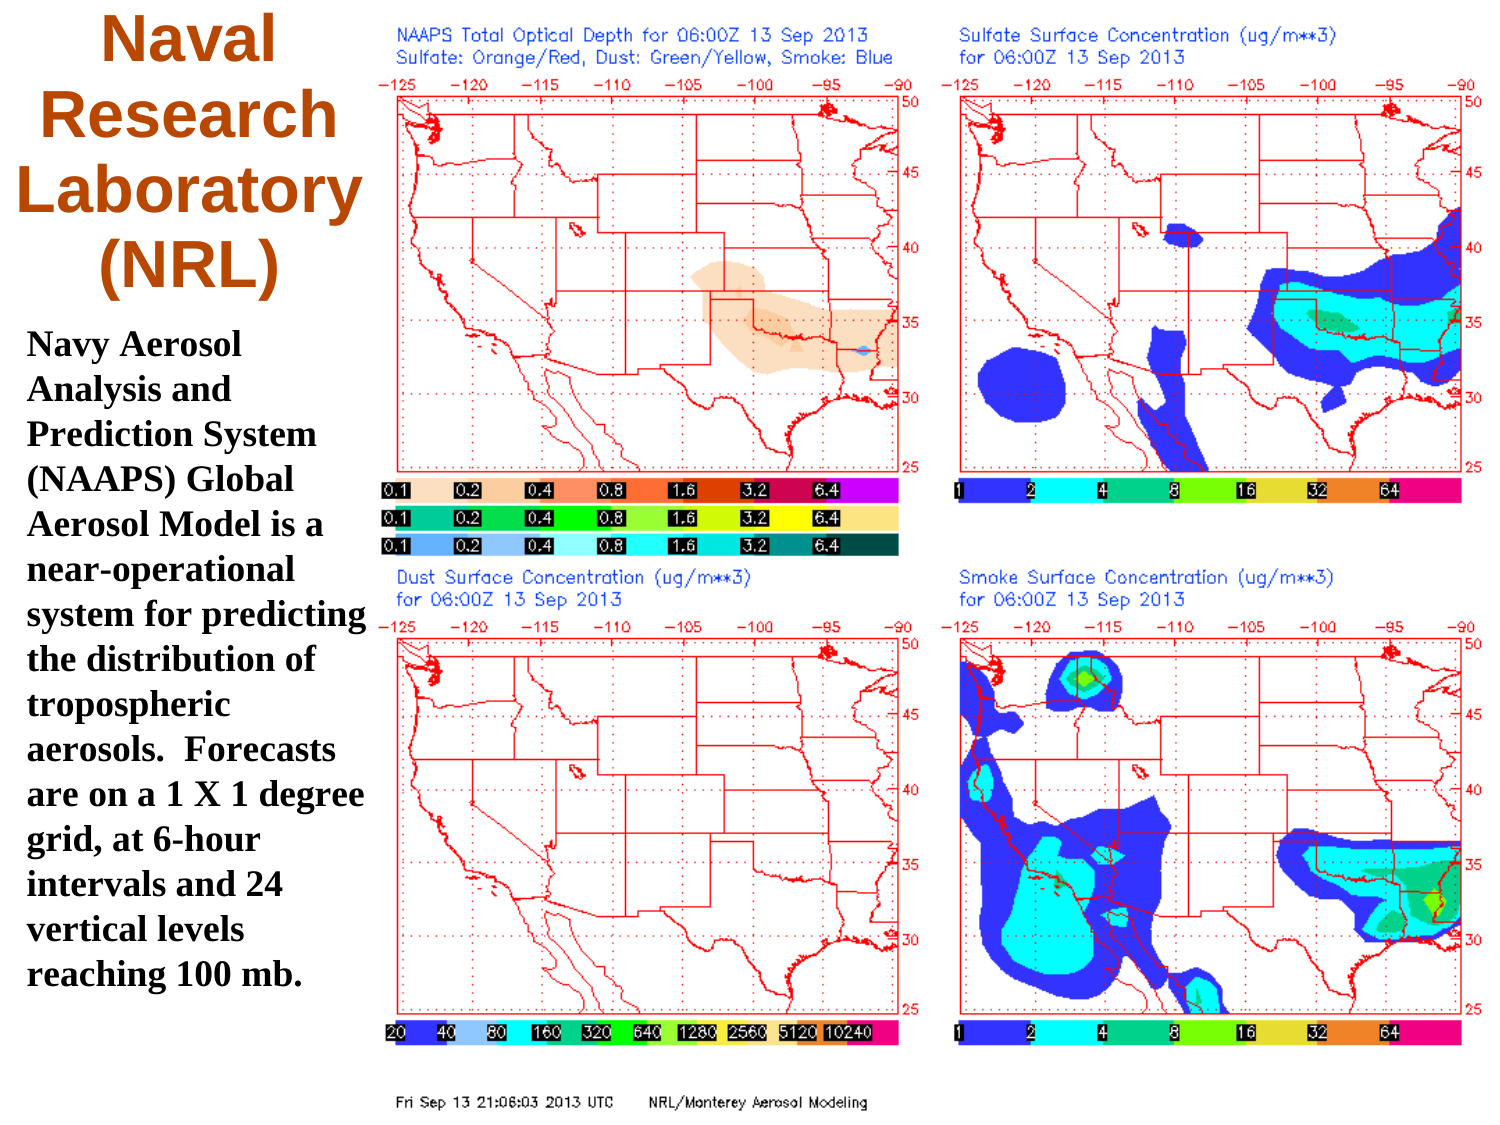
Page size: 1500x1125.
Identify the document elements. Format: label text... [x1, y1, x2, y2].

picture [372, 0, 1498, 1125]
text_box Naval Research Laboratory (NRL) [7, 1, 372, 303]
text_box Navy Aerosol Analysis and Prediction System (NAAPS) Global Aerosol Model is a near-operational system for predicting the distribution of tropospheric aerosols. Forecasts are on a 1 X 1 degree grid, at 6-hour intervals and 24 vertical levels reaching 100 mb. [11, 311, 372, 1048]
